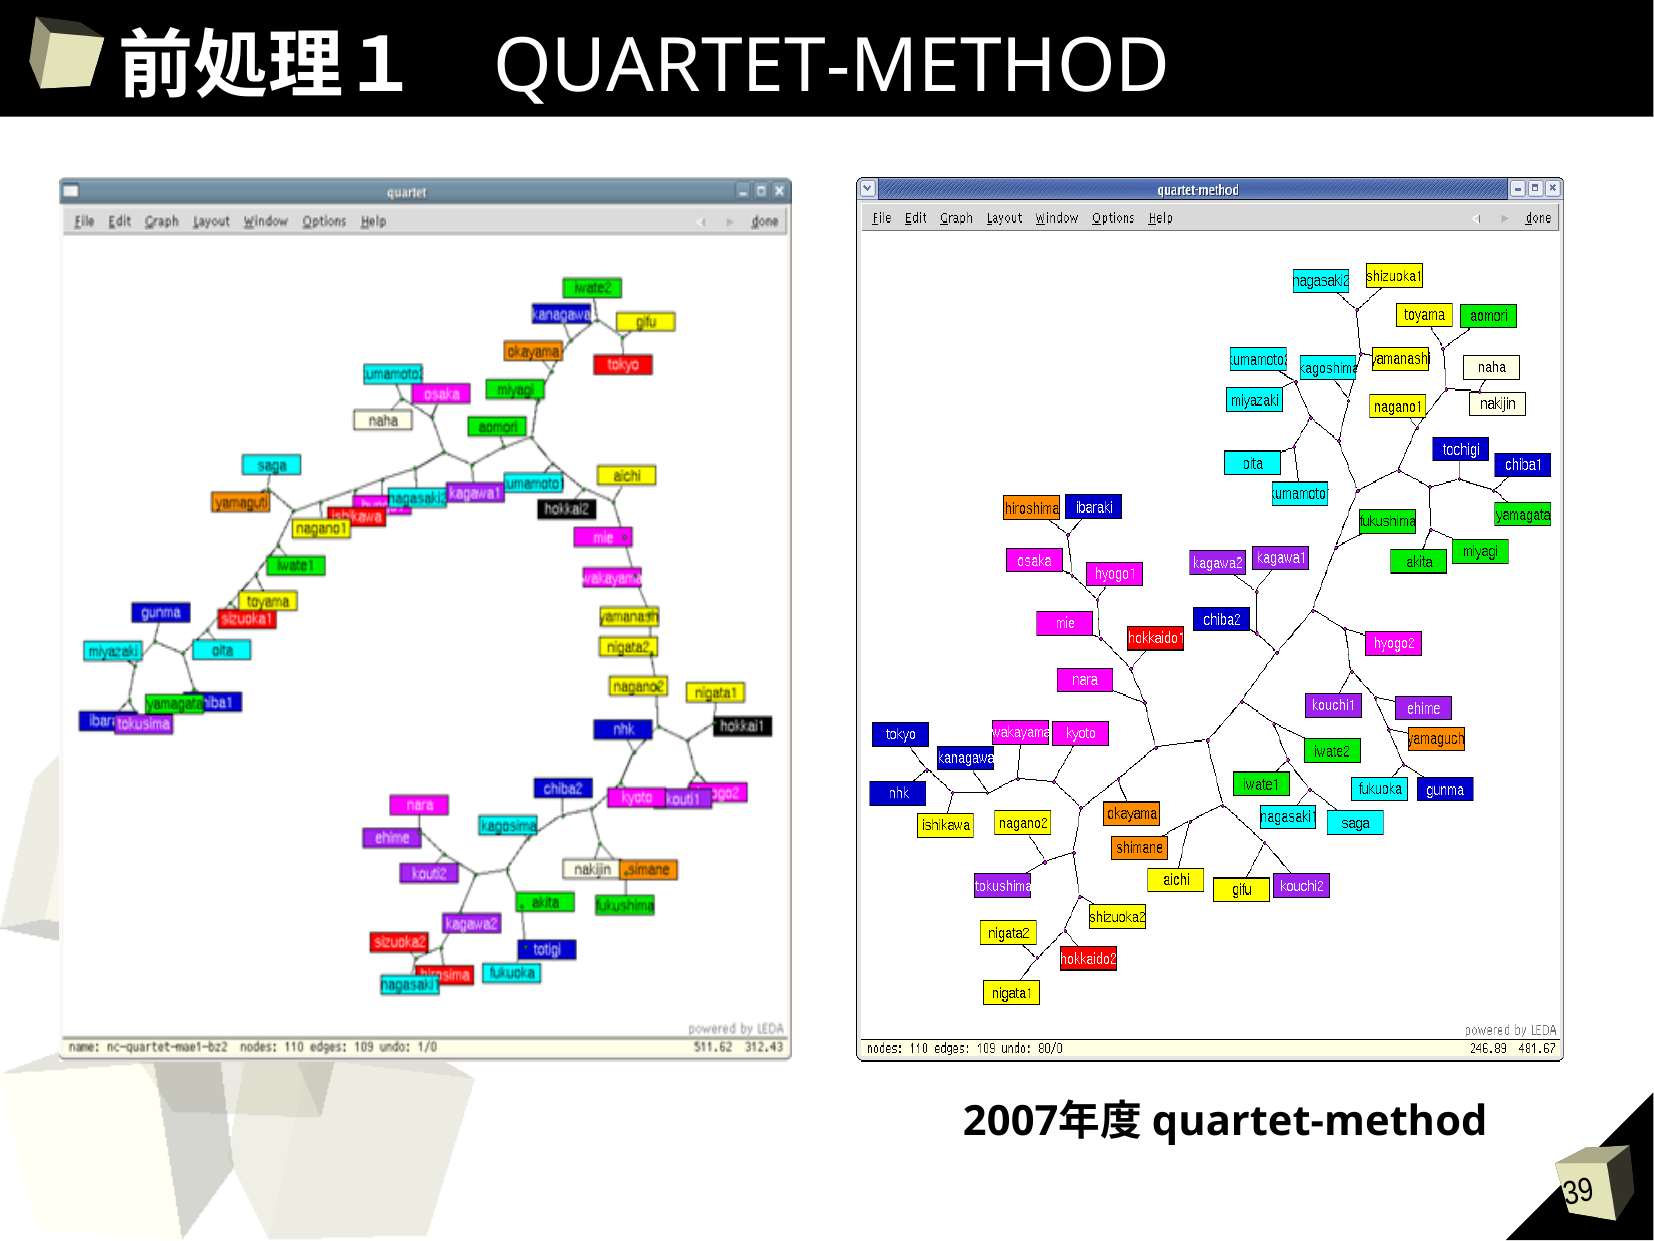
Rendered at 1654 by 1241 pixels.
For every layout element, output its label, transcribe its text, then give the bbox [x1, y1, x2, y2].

picture [856, 177, 1565, 1063]
text_box 2007年度 quartet-method [944, 1092, 1506, 1143]
picture [0, 177, 794, 1241]
title 前処理１ QUARTET-METHOD [118, 0, 1595, 119]
